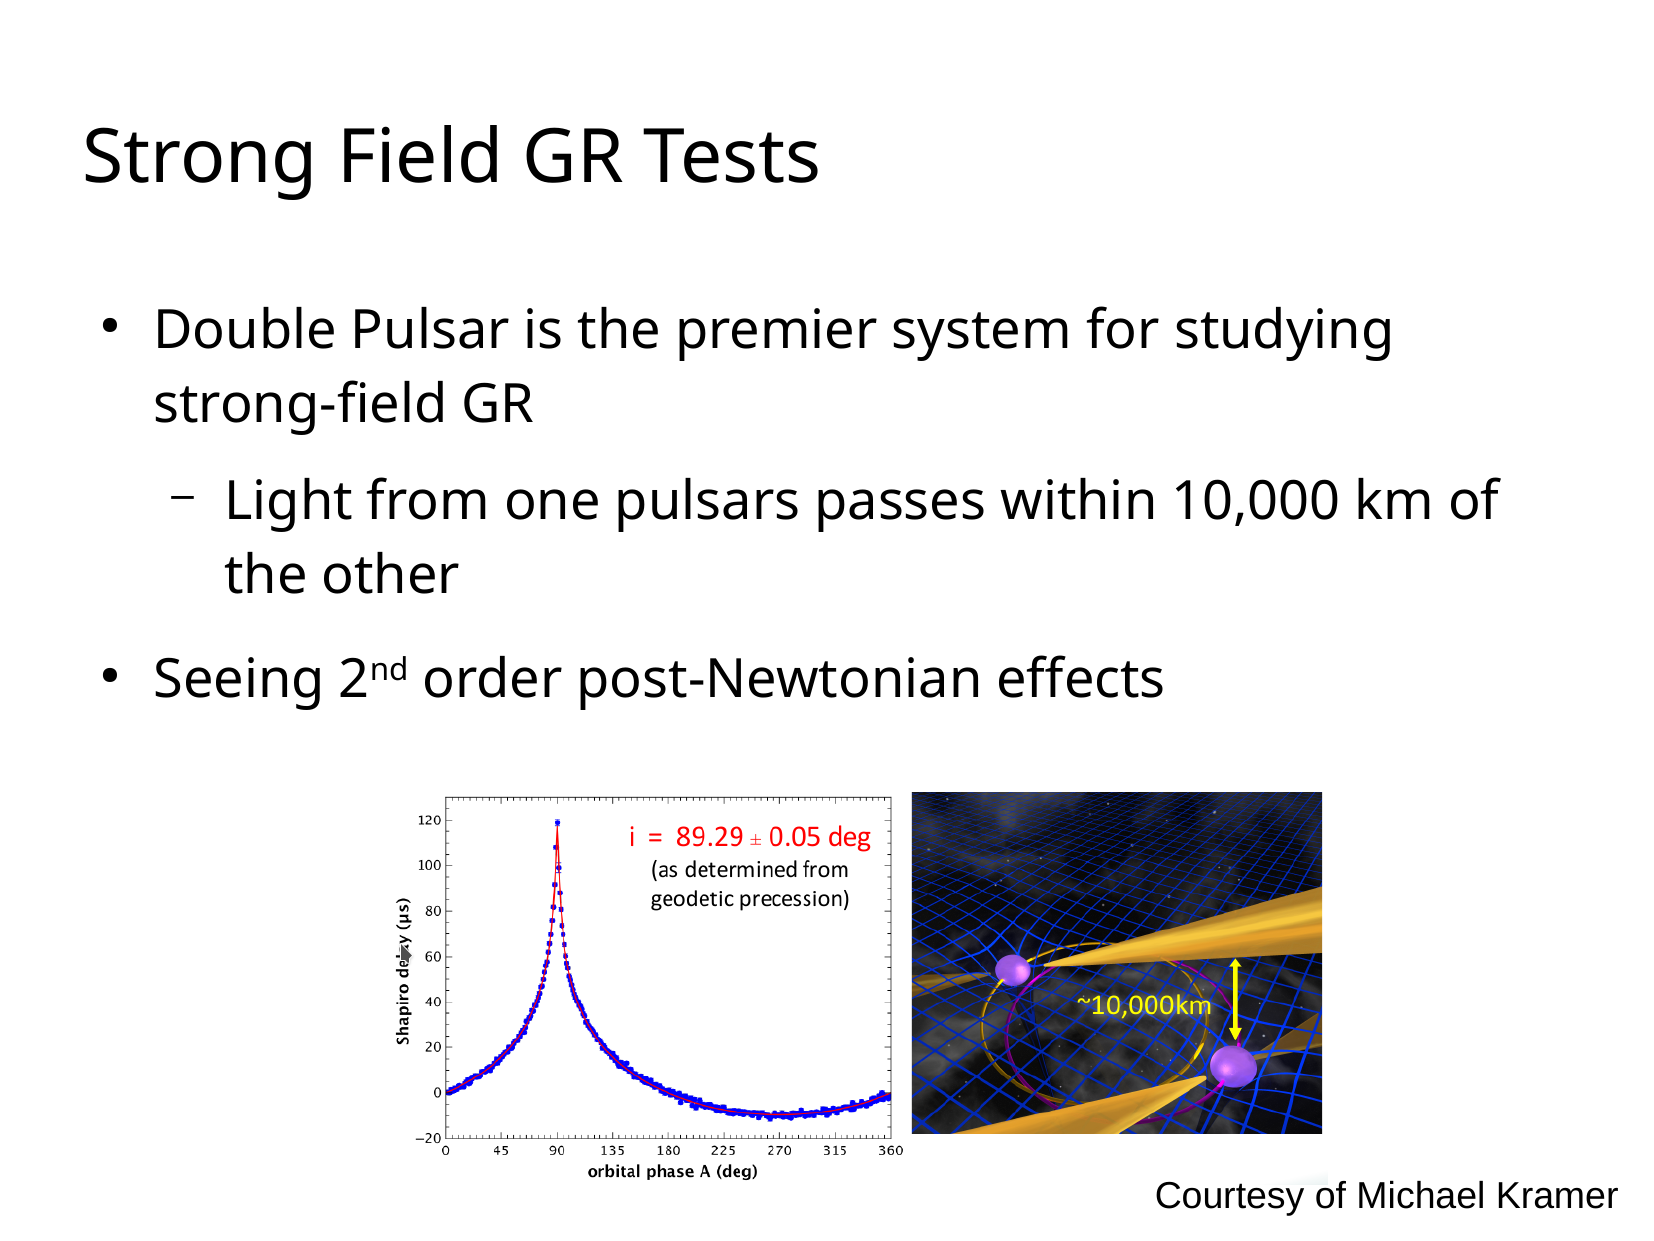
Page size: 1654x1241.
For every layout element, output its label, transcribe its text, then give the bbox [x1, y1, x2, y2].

picture [390, 784, 1328, 1186]
text_box Courtesy of Michael Kramer [1140, 1167, 1634, 1224]
list Double Pulsar is the premier system for studying strong-field GR Light from one pulsars passes within 10,000 km of the other Seeing 2nd order post-Newtonian effects [82, 290, 1571, 1010]
title Strong Field GR Tests [82, 49, 1571, 257]
